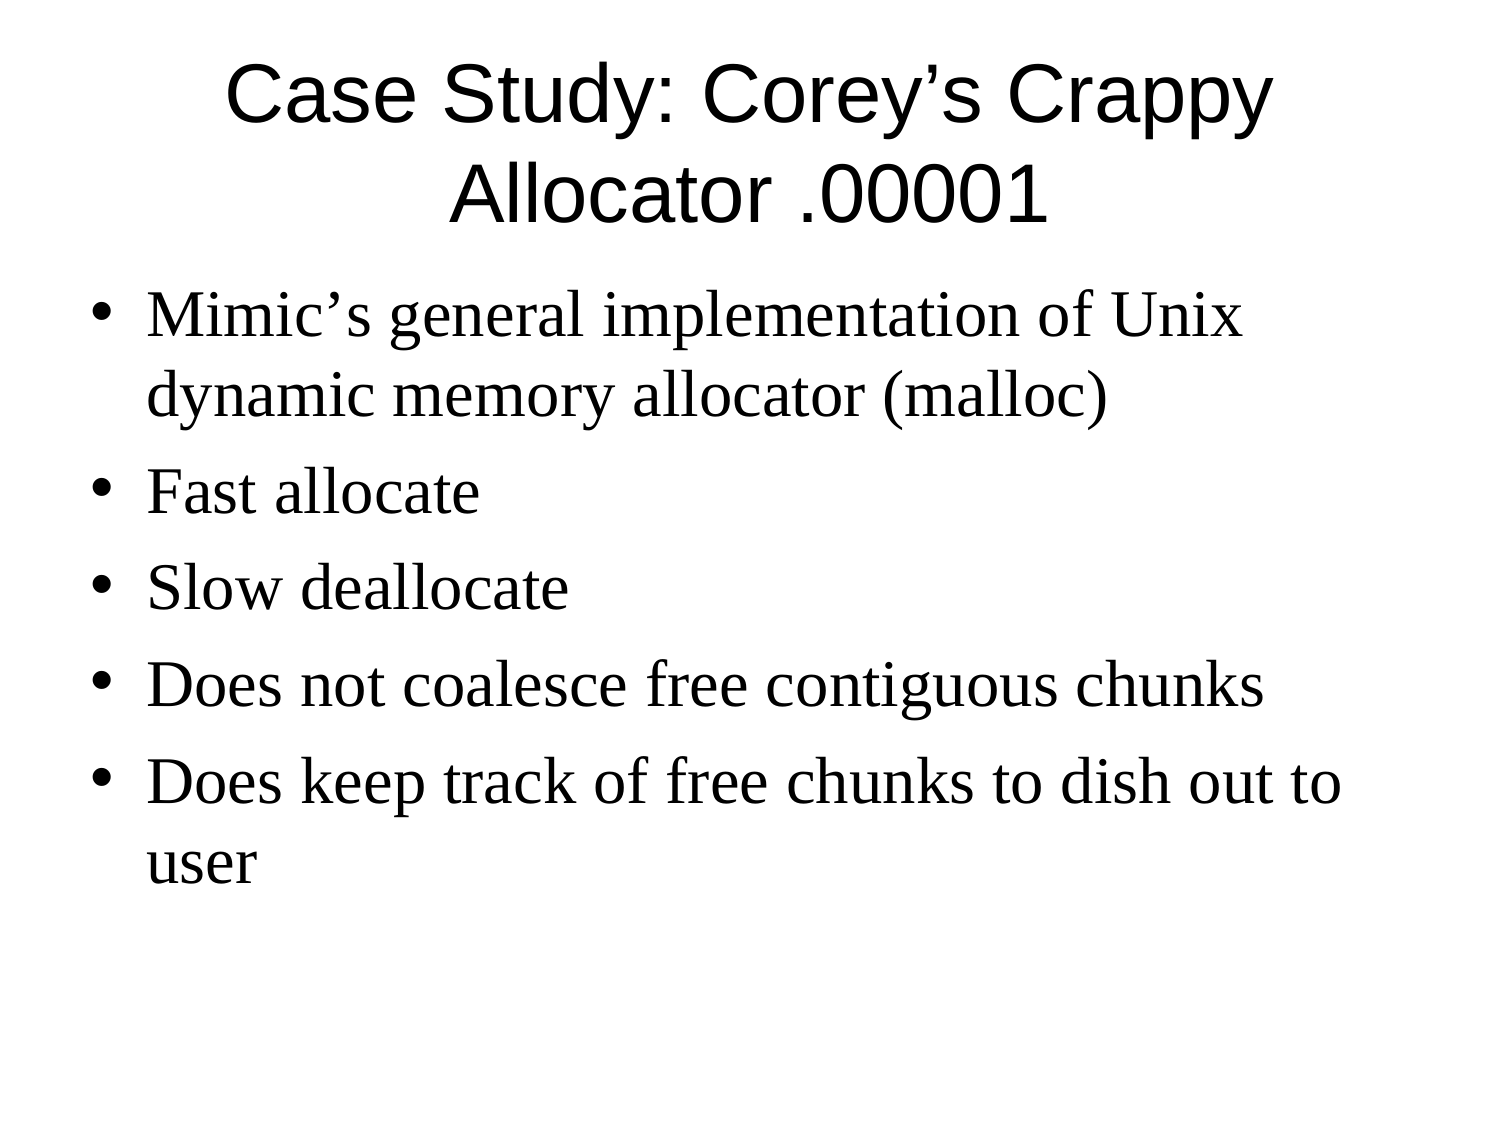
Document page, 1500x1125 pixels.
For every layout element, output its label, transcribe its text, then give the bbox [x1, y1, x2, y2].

list Mimic’s general implementation of Unix dynamic memory allocator (malloc) Fast allocate Slow deallocate Does not coalesce free contiguous chunks Does keep track of free chunks to dish out to user [75, 262, 1426, 1006]
title Case Study: Corey’s Crappy Allocator .00001 [75, 31, 1426, 247]
